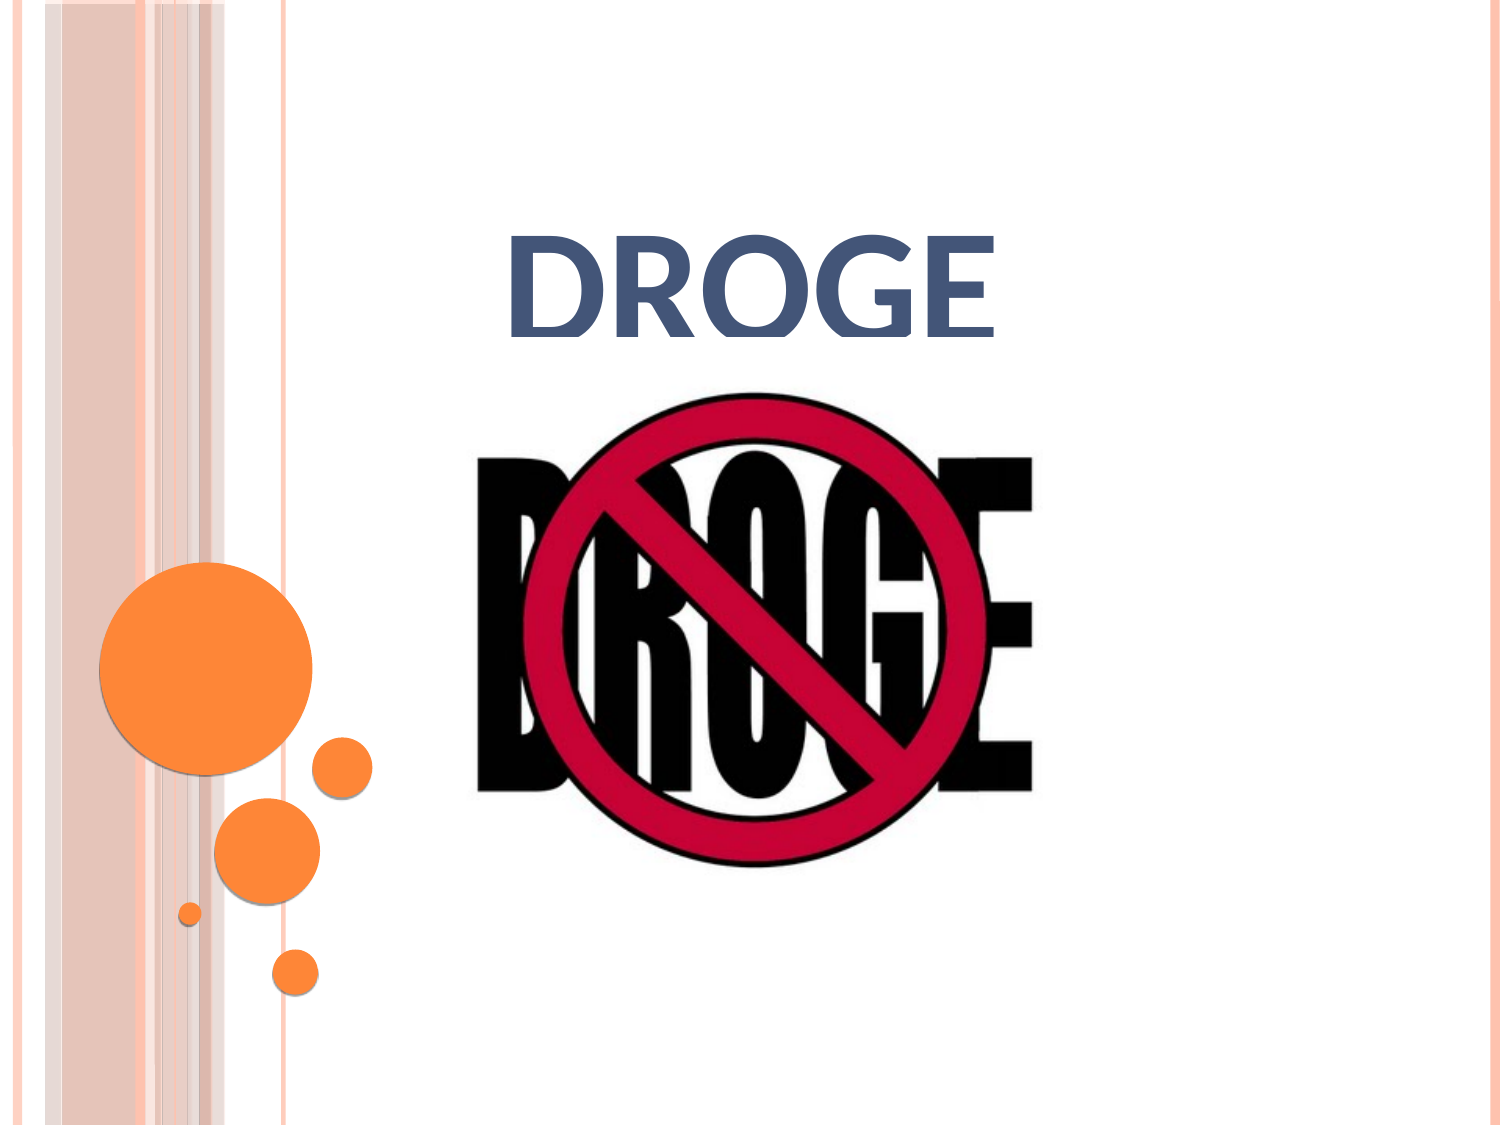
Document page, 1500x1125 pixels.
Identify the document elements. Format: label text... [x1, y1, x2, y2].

picture [442, 337, 1068, 928]
title DROGE [76, 62, 1427, 386]
